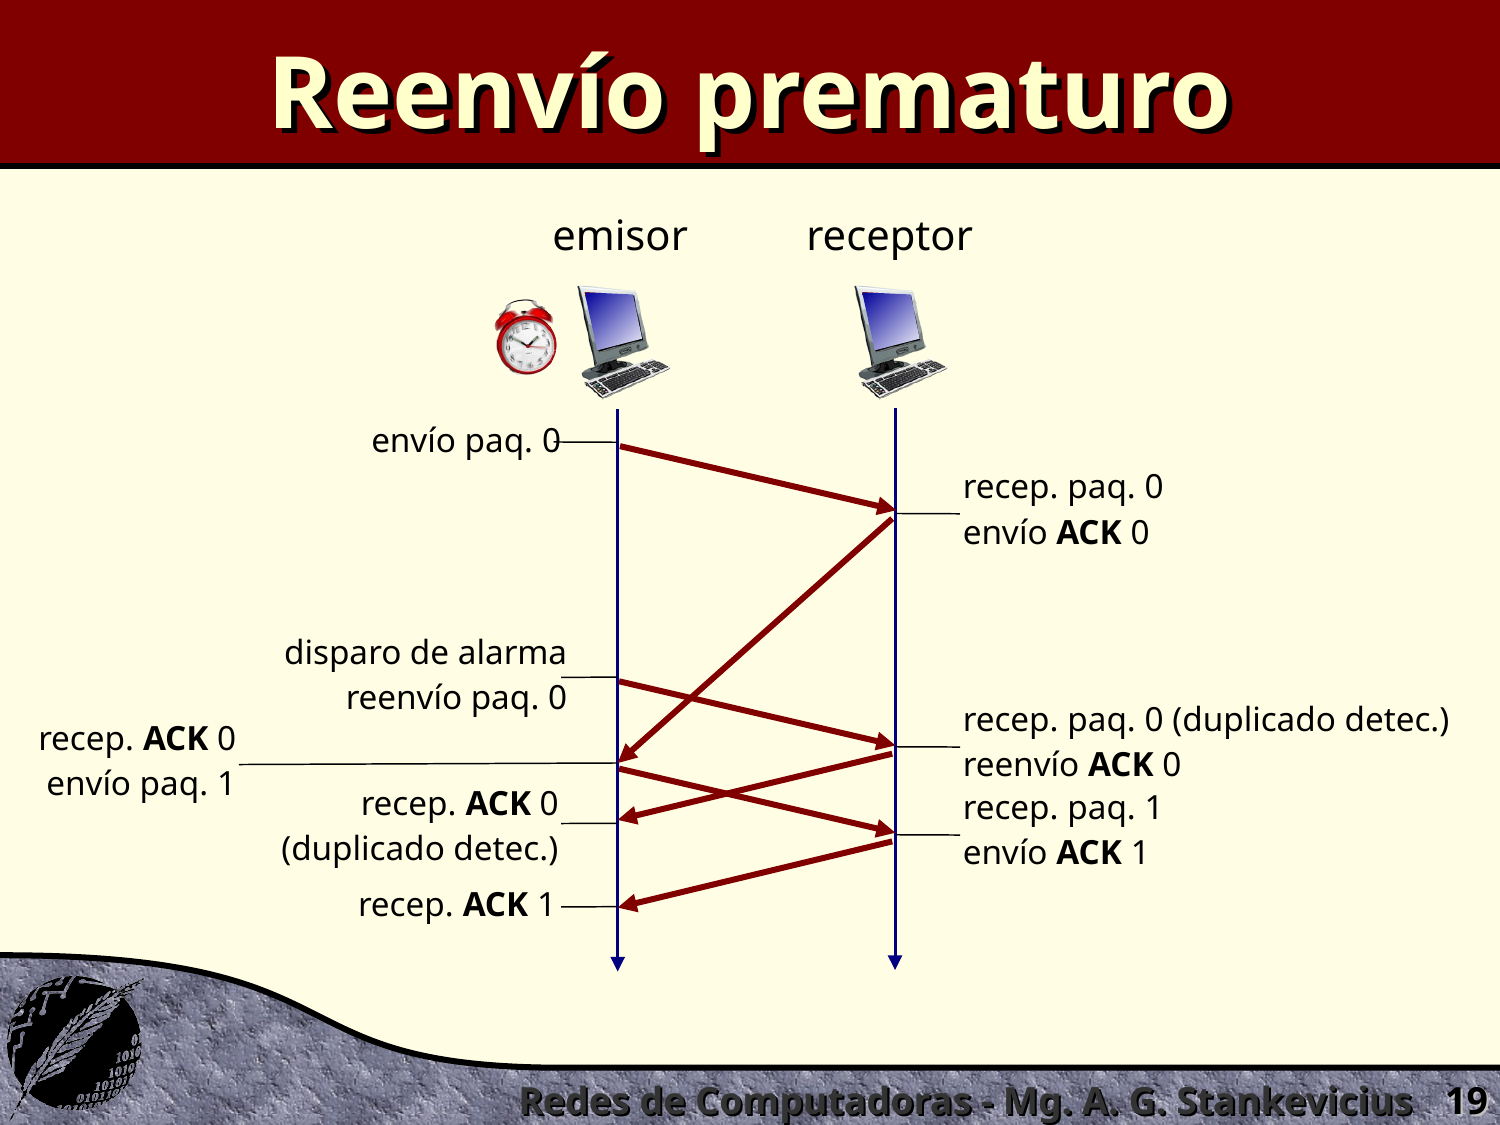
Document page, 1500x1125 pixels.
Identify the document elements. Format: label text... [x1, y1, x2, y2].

text_box recep. ACK 1 [343, 873, 570, 935]
text_box emisor [537, 198, 697, 272]
text_box envío paq. 0 [356, 409, 566, 471]
text_box recep. ACK 0 envío paq. 1 [23, 707, 256, 816]
picture [0, 959, 1500, 1125]
picture [487, 296, 560, 376]
text_box recep. paq. 0 envío ACK 0 [948, 456, 1175, 564]
text_box recep. paq. 1 envío ACK 1 [948, 776, 1170, 885]
text_box [584, 292, 643, 351]
text_box recep. paq. 0 (duplicado detec.) reenvío ACK 0 [948, 688, 1462, 797]
picture [1047, 1100, 1054, 1110]
text_box recep. ACK 0 (duplicado detec.) [266, 772, 573, 881]
text_box [862, 292, 920, 351]
text_box receptor [791, 198, 993, 272]
picture [790, 1100, 795, 1110]
picture [574, 280, 693, 408]
text_box disparo de alarma reenvío paq. 0 [269, 621, 573, 730]
picture [851, 280, 970, 408]
title Reenvío prematuro [15, 5, 1485, 160]
